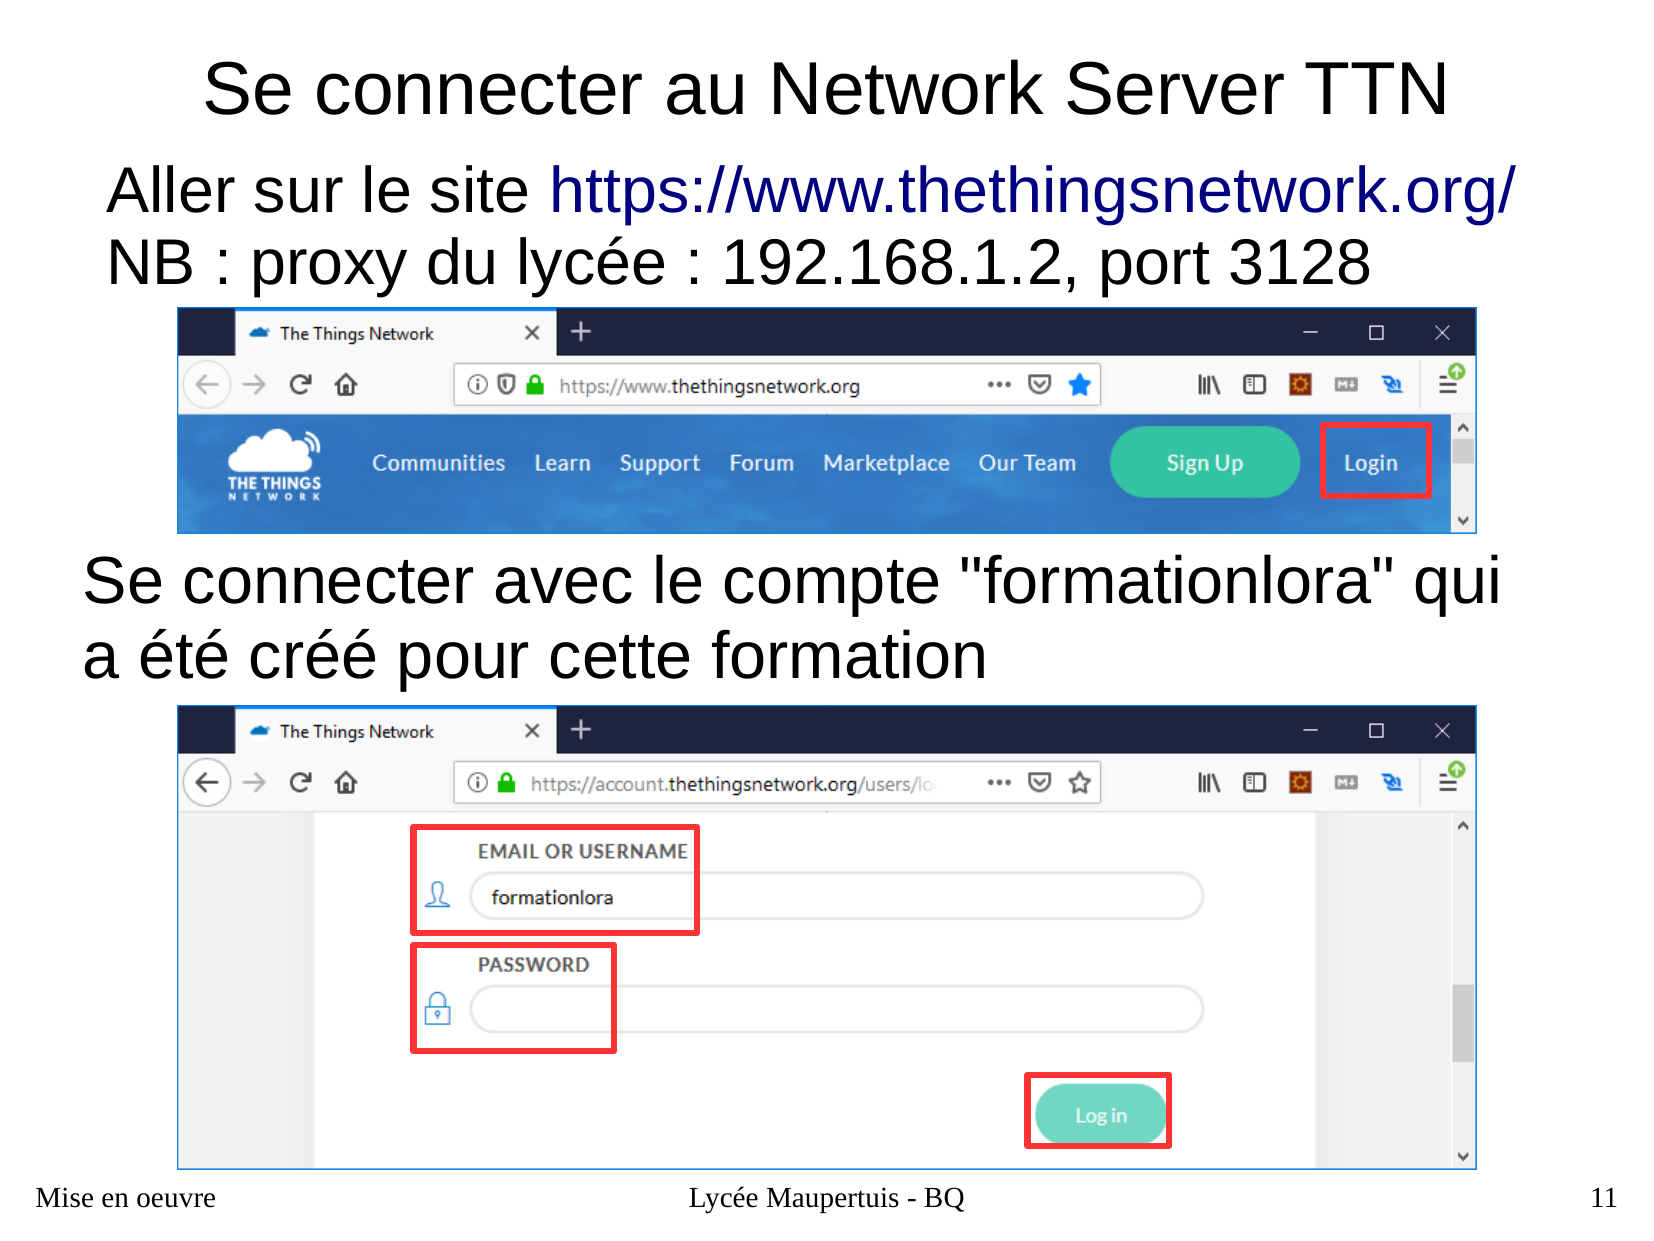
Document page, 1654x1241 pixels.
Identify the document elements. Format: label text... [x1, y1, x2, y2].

picture [177, 307, 1477, 534]
list Aller sur le site https://www.thethingsnetwork.org/ NB : proxy du lycée : 192.168.1.2, port 3128 [106, 153, 1548, 319]
picture [177, 815, 1477, 1170]
list Se connecter avec le compte "formationlora" qui a été créé pour cette formation [82, 543, 1524, 815]
title Se connecter au Network Server TTN [35, 35, 1619, 142]
